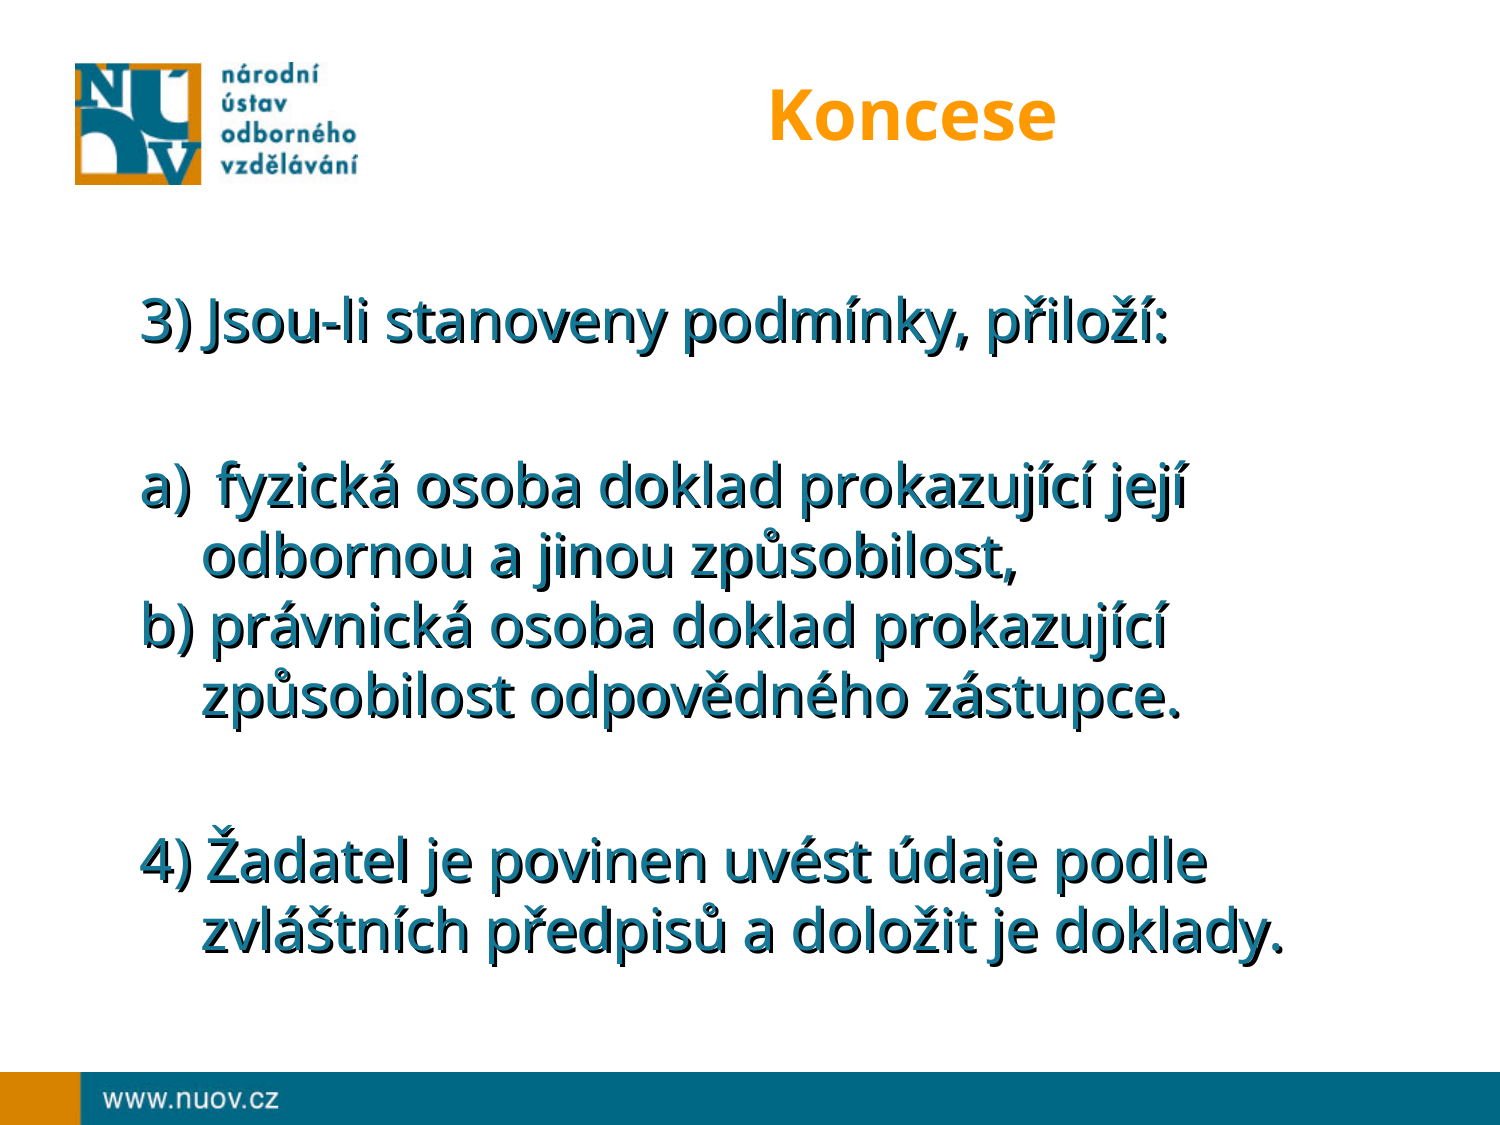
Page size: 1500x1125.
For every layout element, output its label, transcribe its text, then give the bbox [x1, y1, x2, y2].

text_box 3) Jsou-li stanoveny podmínky, přiloží: fyzická osoba doklad prokazující její odbornou a jinou způsobilost, b) právnická osoba doklad prokazující způsobilost odpovědného zástupce. 4) Žadatel je povinen uvést údaje podle zvláštních předpisů a doložit je doklady. [124, 249, 1438, 971]
title Koncese [399, 37, 1425, 188]
text_box [75, 62, 358, 185]
text_box [0, 1072, 1500, 1125]
